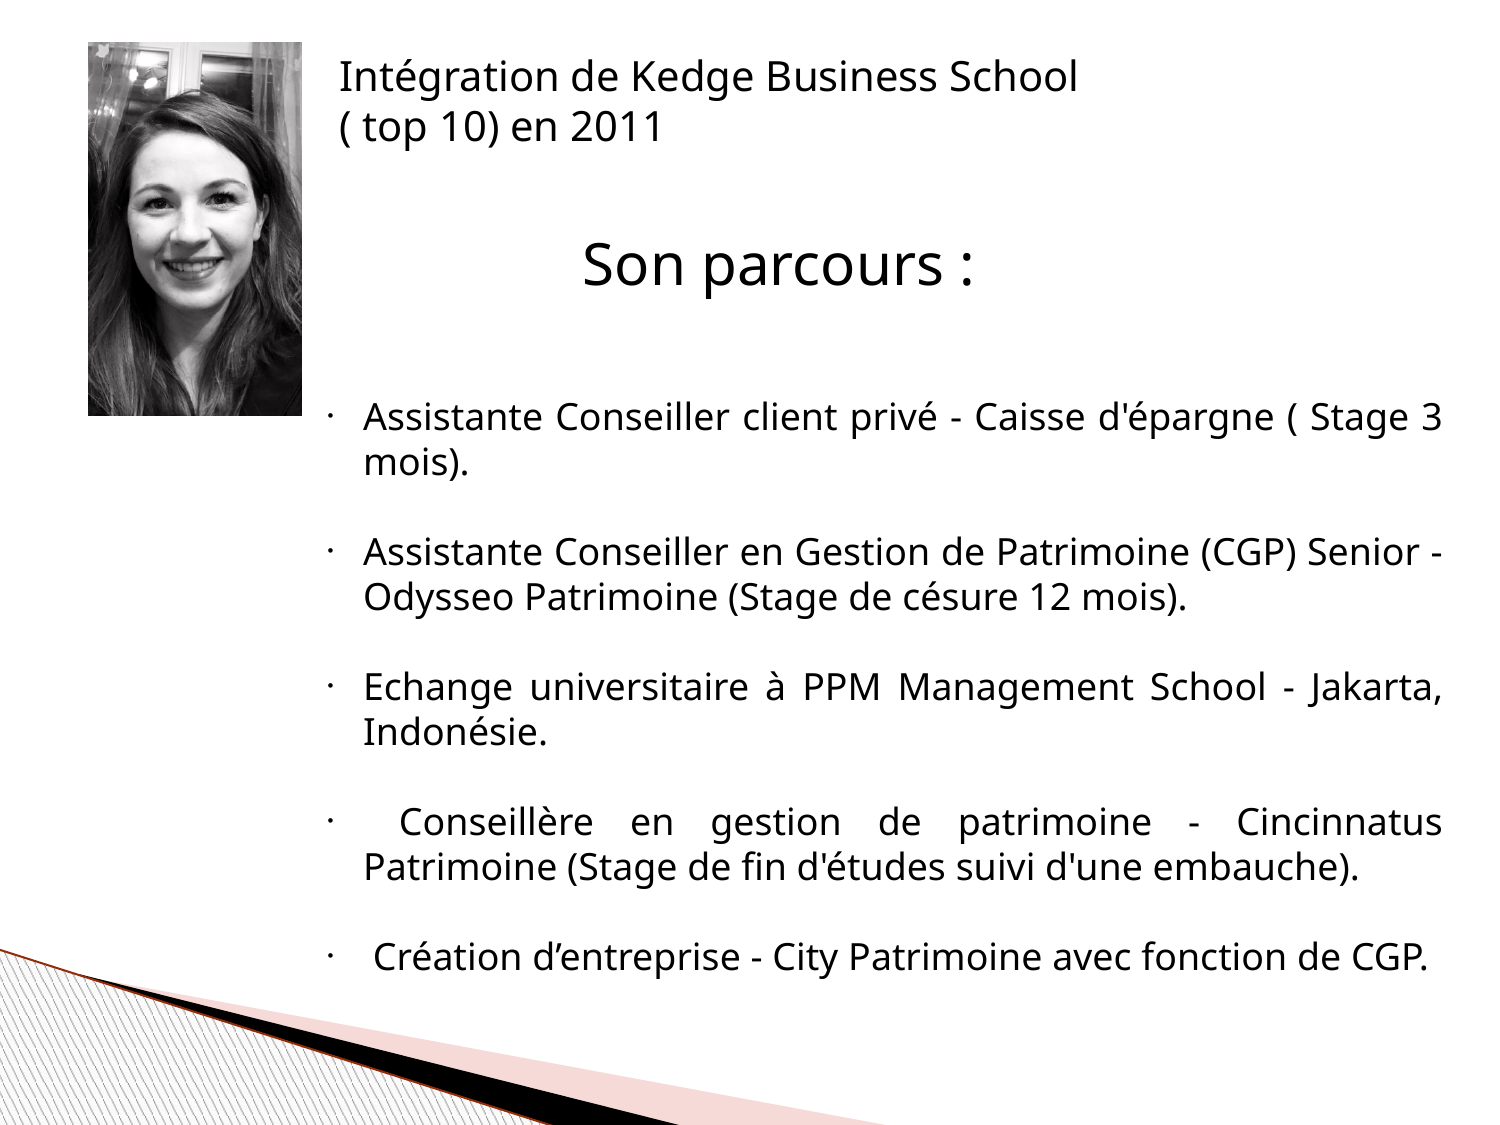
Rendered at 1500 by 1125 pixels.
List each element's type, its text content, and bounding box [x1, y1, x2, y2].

text_box Assistante Conseiller client privé - Caisse d'épargne ( Stage 3 mois). Assistante Conseiller en Gestion de Patrimoine (CGP) Senior - Odysseo Patrimoine (Stage de césure 12 mois). Echange universitaire à PPM Management School - Jakarta, Indonésie. Conseillère en gestion de patrimoine - Cincinnatus Patrimoine (Stage de fin d'études suivi d'une embauche). Création d’entreprise - City Patrimoine avec fonction de CGP. [312, 385, 1459, 1031]
text_box Intégration de Kedge Business School ( top 10) en 2011 [324, 42, 1199, 158]
picture [88, 42, 302, 416]
picture [0, 952, 543, 1125]
text_box Son parcours : [568, 219, 1006, 305]
